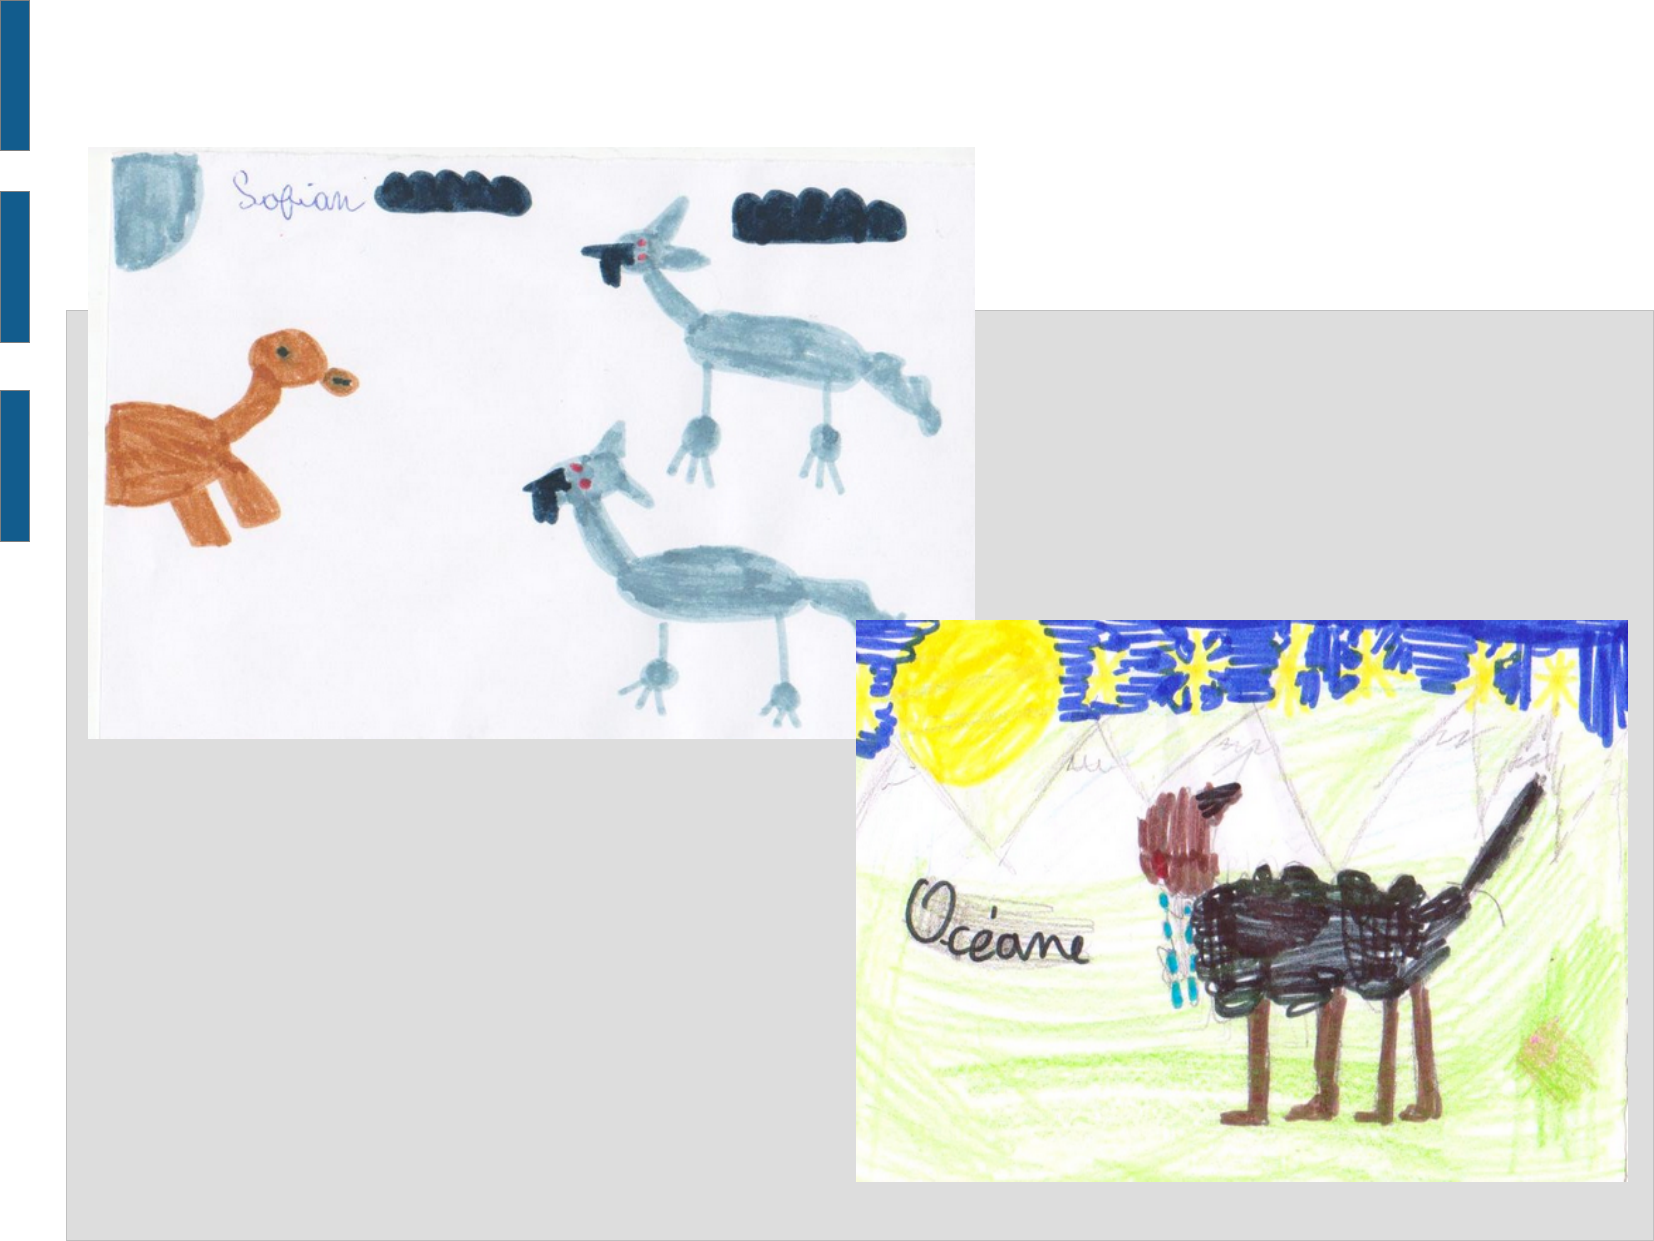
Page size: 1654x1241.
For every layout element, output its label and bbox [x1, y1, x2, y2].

picture [88, 147, 1628, 1182]
